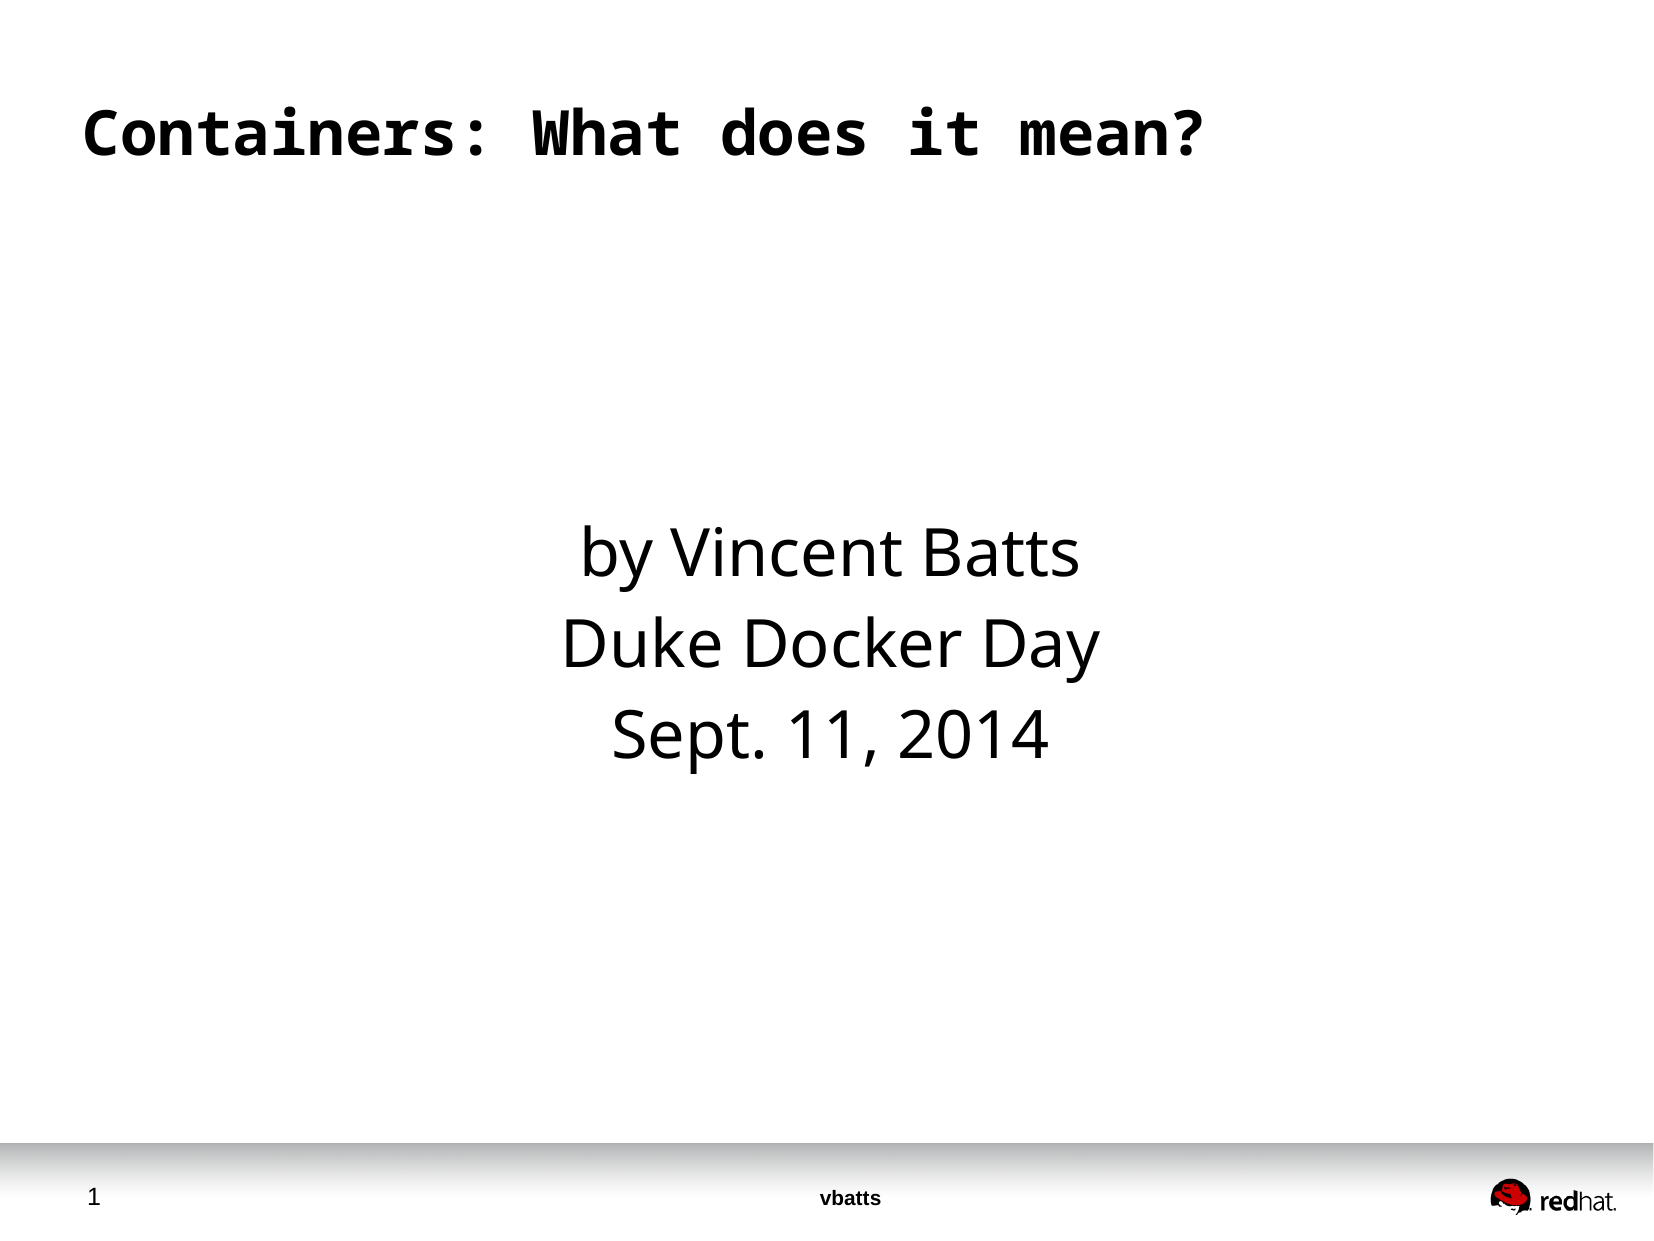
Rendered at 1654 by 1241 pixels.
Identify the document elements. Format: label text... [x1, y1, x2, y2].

title Containers: What does it mean? [82, 37, 1571, 226]
subtitle by Vincent Batts Duke Docker Day Sept. 11, 2014 [86, 244, 1576, 1039]
picture [0, 1143, 1654, 1241]
